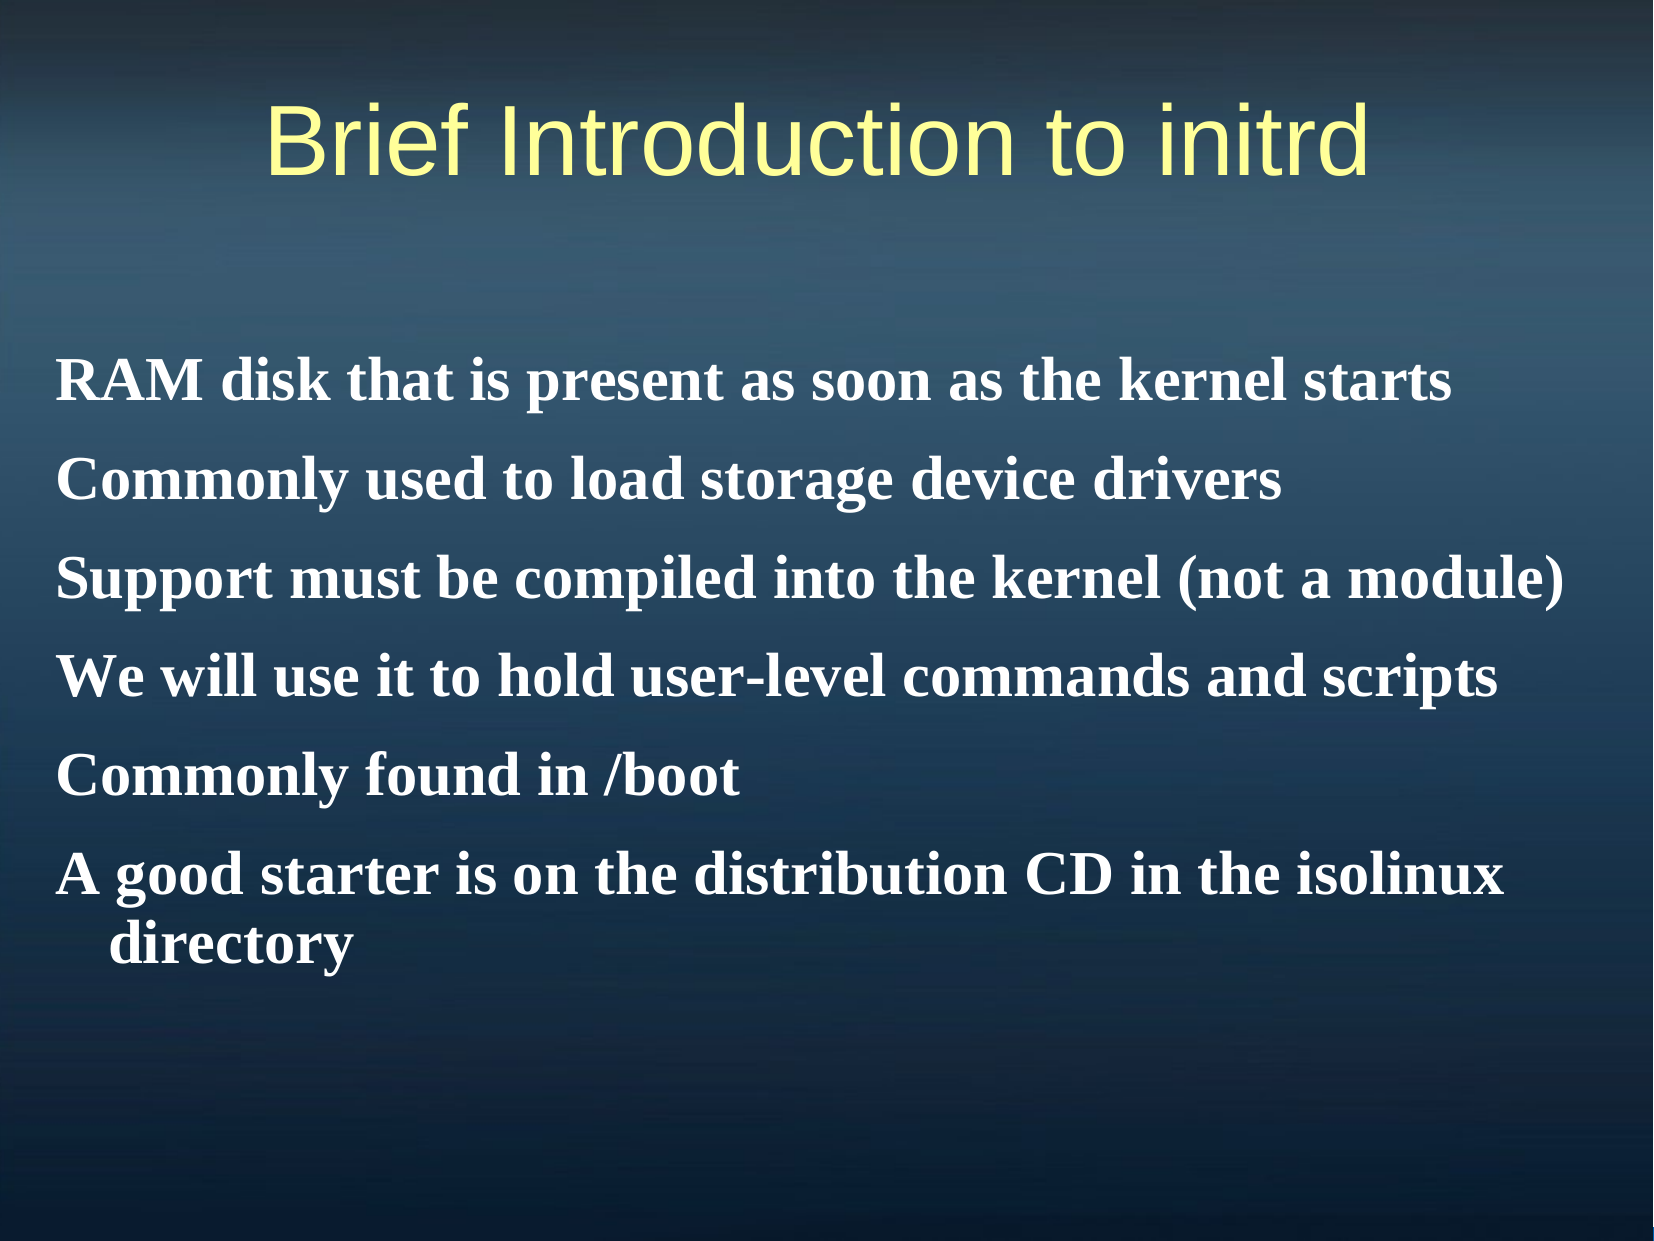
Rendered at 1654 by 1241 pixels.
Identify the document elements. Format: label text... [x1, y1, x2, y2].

picture [0, 0, 1653, 1241]
list RAM disk that is present as soon as the kernel starts Commonly used to load storage device drivers Support must be compiled into the kernel (not a module) We will use it to hold user-level commands and scripts Commonly found in /boot A good starter is on the distribution CD in the isolinux directory [37, 344, 1653, 1151]
title Brief Introduction to initrd [112, 37, 1525, 245]
